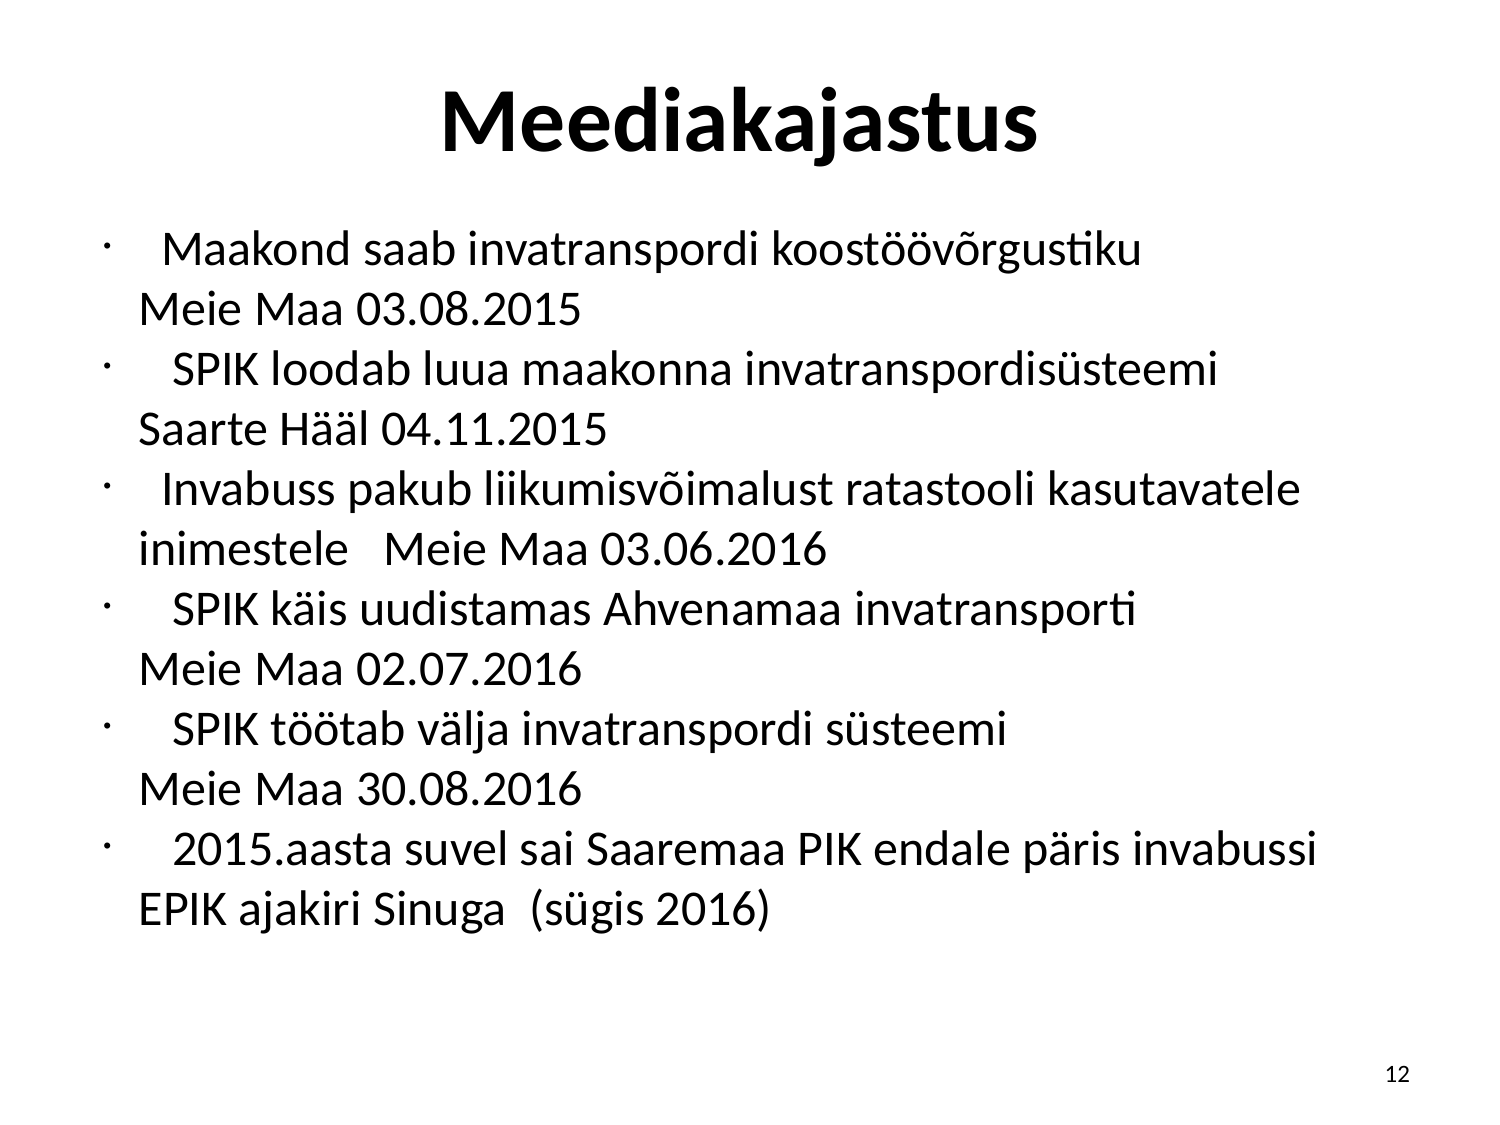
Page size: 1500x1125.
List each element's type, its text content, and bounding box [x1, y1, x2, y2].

text_box Meediakajastus [75, 45, 1425, 185]
text_box <number> [1074, 1042, 1425, 1103]
text_box Maakond saab invatranspordi koostöövõrgustiku Meie Maa 03.08.2015 SPIK loodab luua maakonna invatranspordisüsteemi Saarte Hääl 04.11.2015 Invabuss pakub liikumisvõimalust ratastooli kasutavatele inimestele Meie Maa 03.06.2016 SPIK käis uudistamas Ahvenamaa invatransporti Meie Maa 02.07.2016 SPIK töötab välja invatranspordi süsteemi Meie Maa 30.08.2016 2015.aasta suvel sai Saaremaa PIK endale päris invabussi EPIK ajakiri Sinuga (sügis 2016) [88, 208, 1439, 1022]
